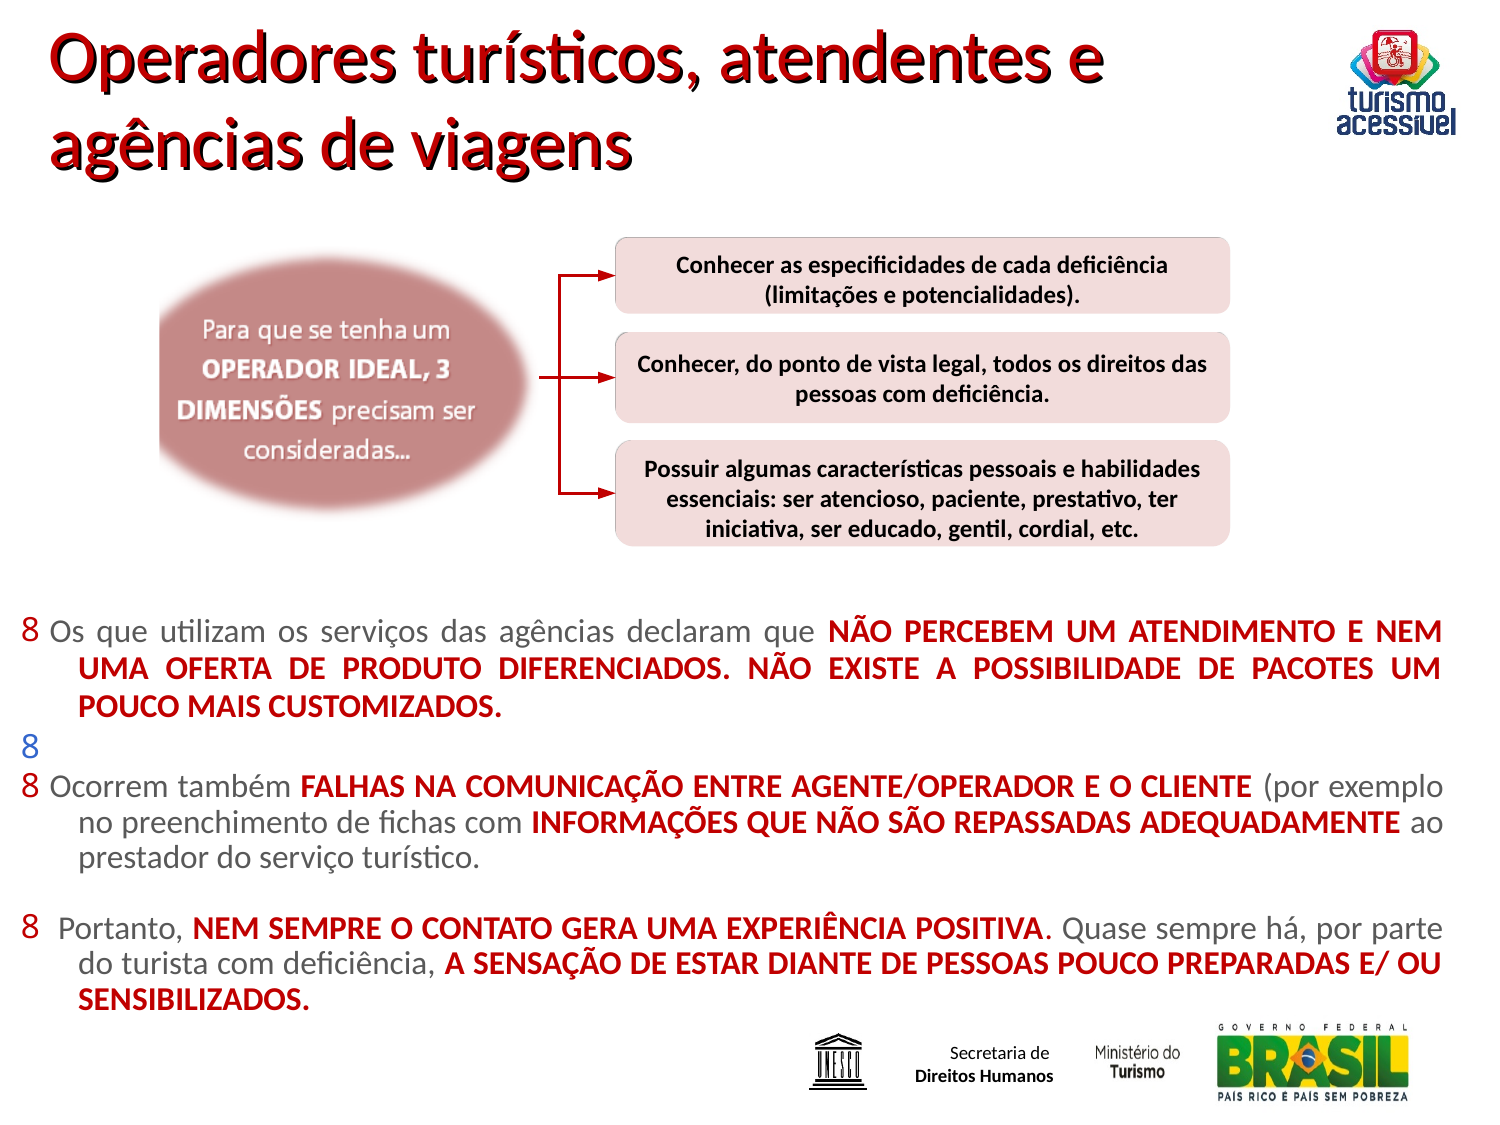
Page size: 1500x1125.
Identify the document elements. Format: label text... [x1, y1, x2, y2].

text_box Possuir algumas características pessoais e habilidades essenciais: ser atencioso, paciente, prestativo, ter iniciativa, ser educado, gentil, cordial, etc. [615, 440, 1231, 547]
text_box Operadores turísticos, atendentes e agências de viagens [34, 0, 1341, 190]
text_box Os que utilizam os serviços das agências declaram que não percebem um atendimento e nem uma oferta de produto diferenciados. Não existe a possibilidade de pacotes um pouco mais customizados. Ocorrem também falhas na comunicação entre agente/operador e o cliente (por exemplo no preenchimento de fichas com informações que não são repassadas adequadamente ao prestador do serviço turístico. Portanto, nem sempre o contato gera uma experiência positiva. Quase sempre há, por parte do turista com deficiência, a sensação de estar diante de pessoas pouco preparadas e/ ou sensibilizados. [6, 604, 1459, 1024]
text_box Conhecer as especificidades de cada deficiência (limitações e potencialidades). [615, 237, 1231, 314]
text_box Conhecer, do ponto de vista legal, todos os direitos das pessoas com deficiência. [615, 332, 1231, 424]
picture [159, 246, 539, 522]
